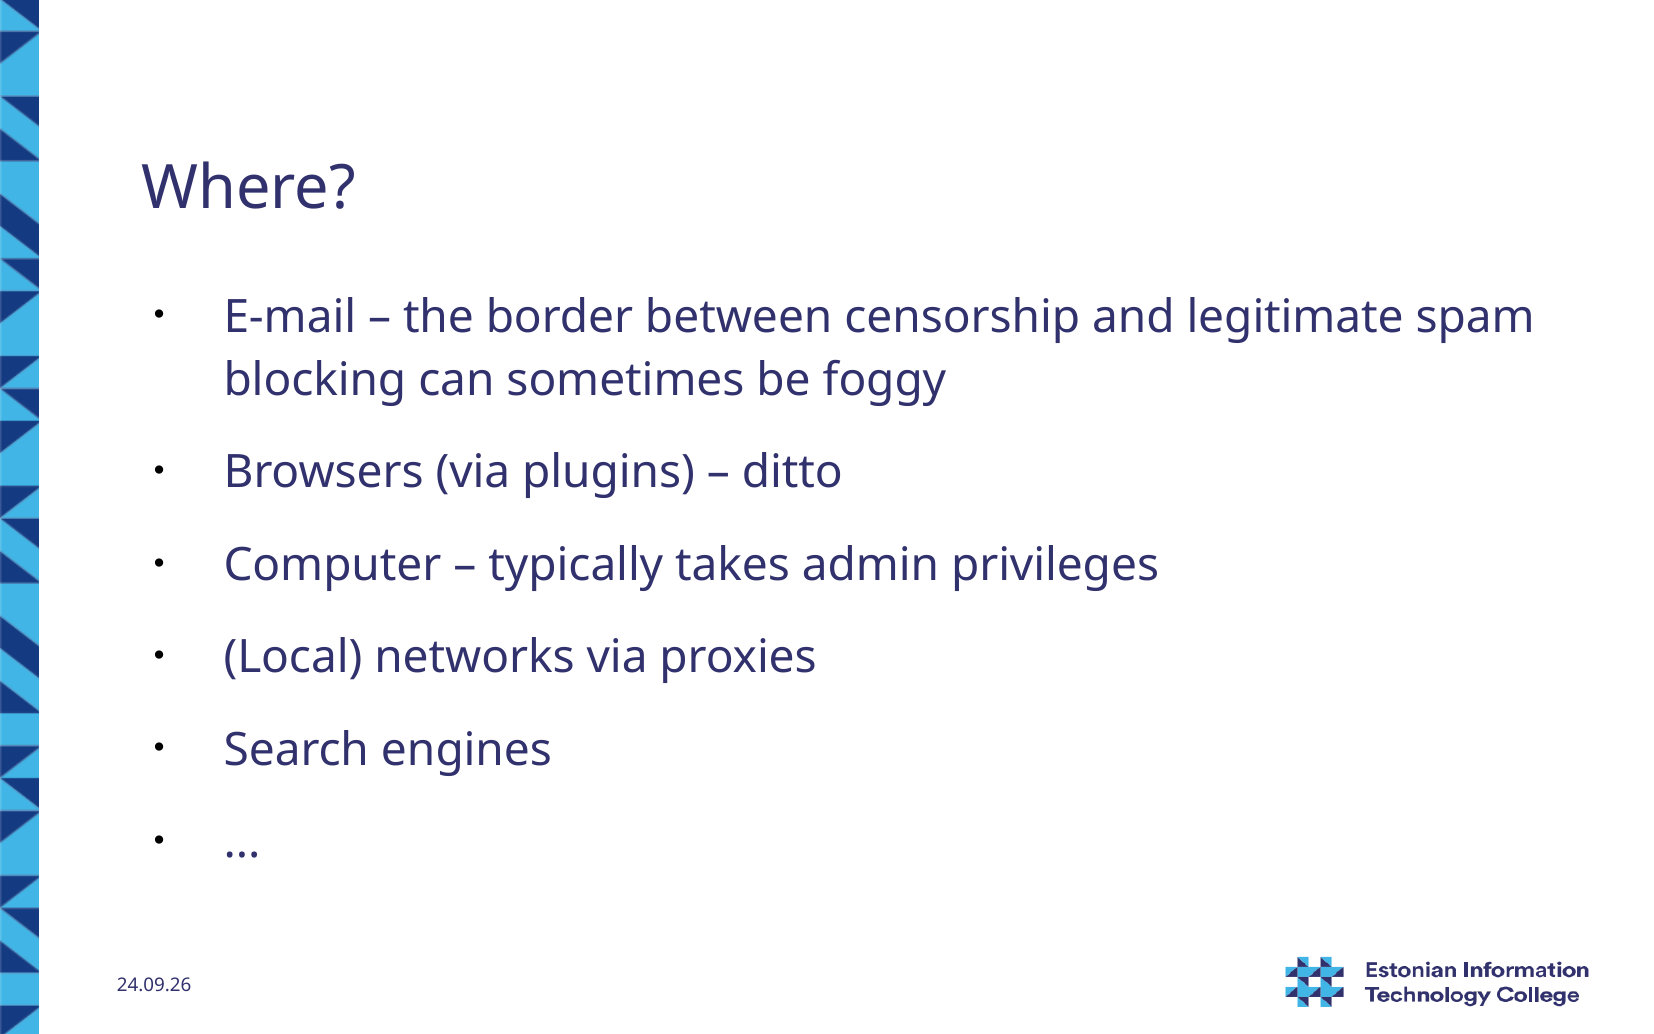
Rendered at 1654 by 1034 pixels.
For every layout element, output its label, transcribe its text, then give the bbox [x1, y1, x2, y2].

title Where? [141, 81, 1554, 282]
list E-mail – the border between censorship and legitimate spam blocking can sometimes be foggy Browsers (via plugins) – ditto Computer – typically takes admin privileges (Local) networks via proxies Search engines ... [141, 282, 1554, 934]
